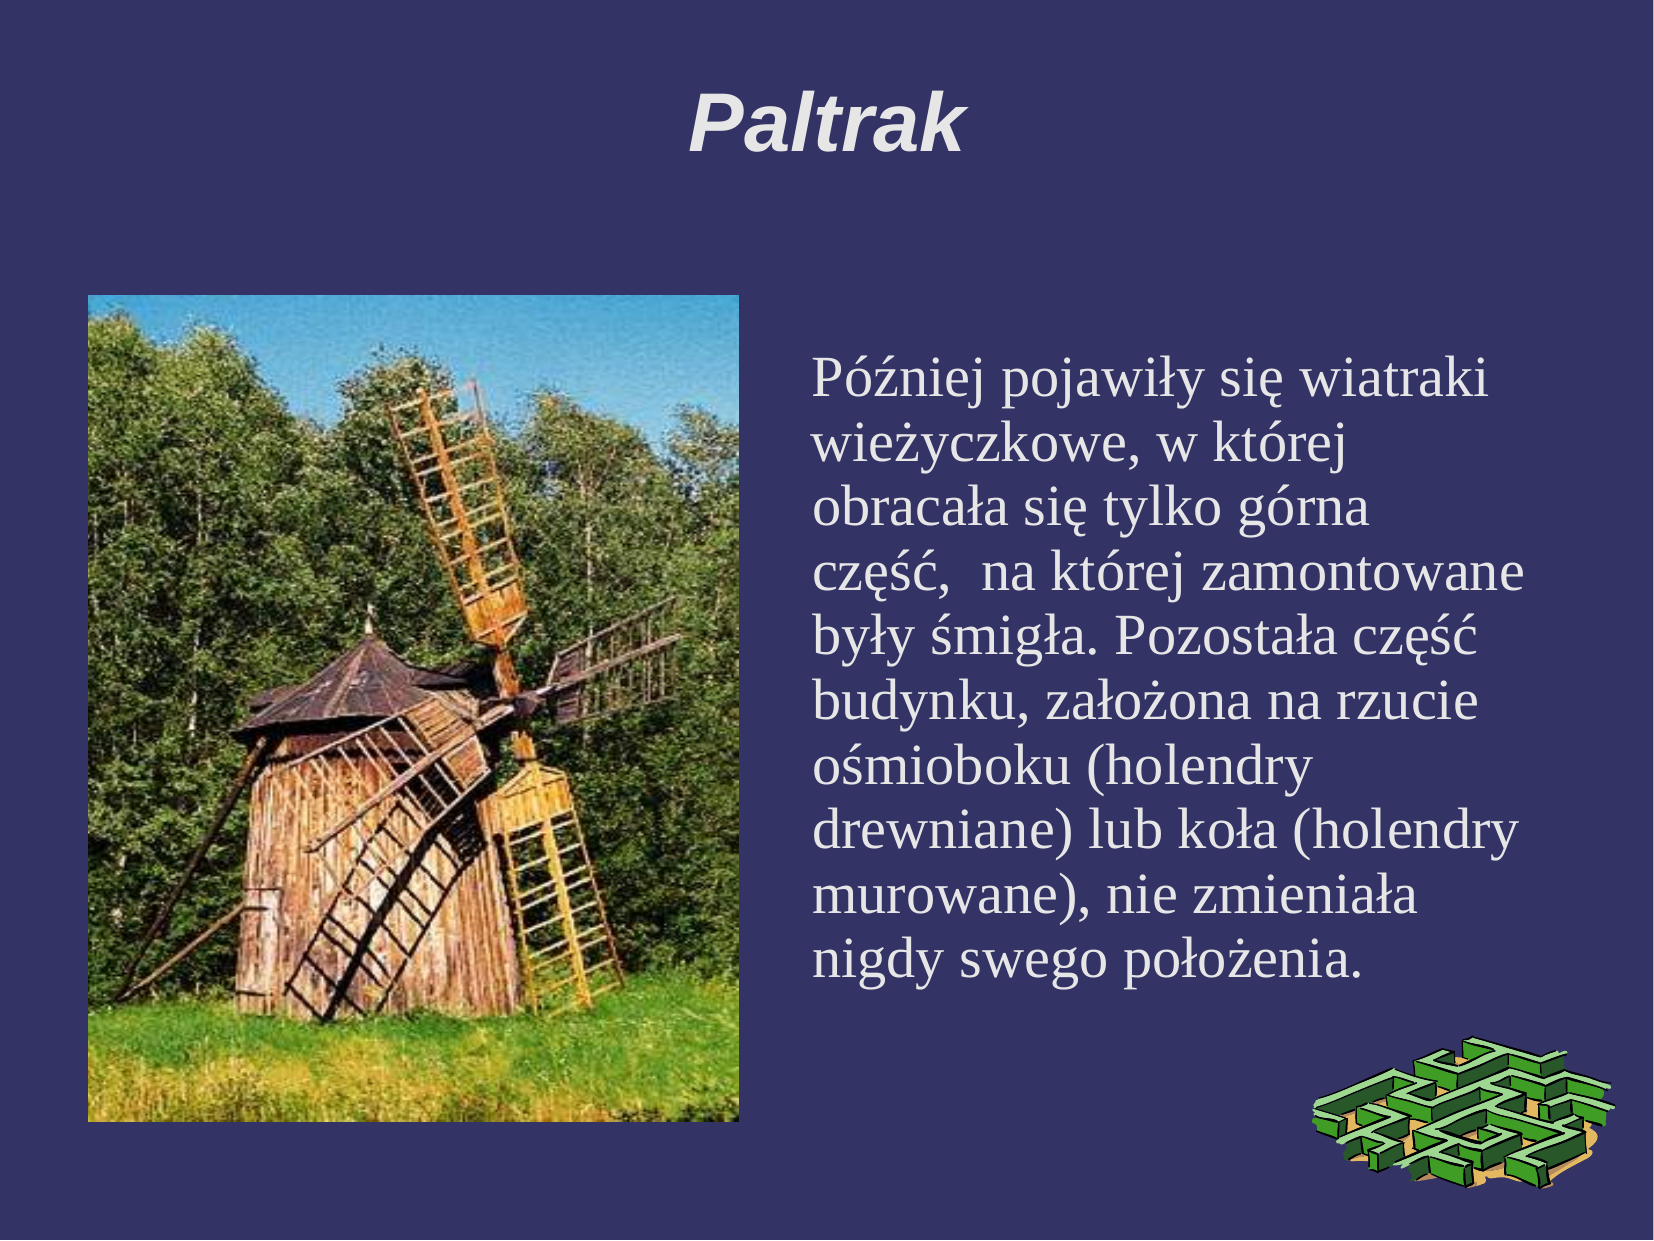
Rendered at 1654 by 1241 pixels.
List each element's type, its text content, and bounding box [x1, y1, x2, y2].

title Paltrak [121, 19, 1534, 227]
list Później pojawiły się wiatraki wieżyczkowe, w której obracała się tylko górna część, na której zamontowane były śmigła. Pozostała część budynku, założona na rzucie ośmioboku (holendry drewniane) lub koła (holendry murowane), nie zmieniała nigdy swego położenia. [738, 344, 1534, 1127]
picture [88, 295, 739, 1123]
